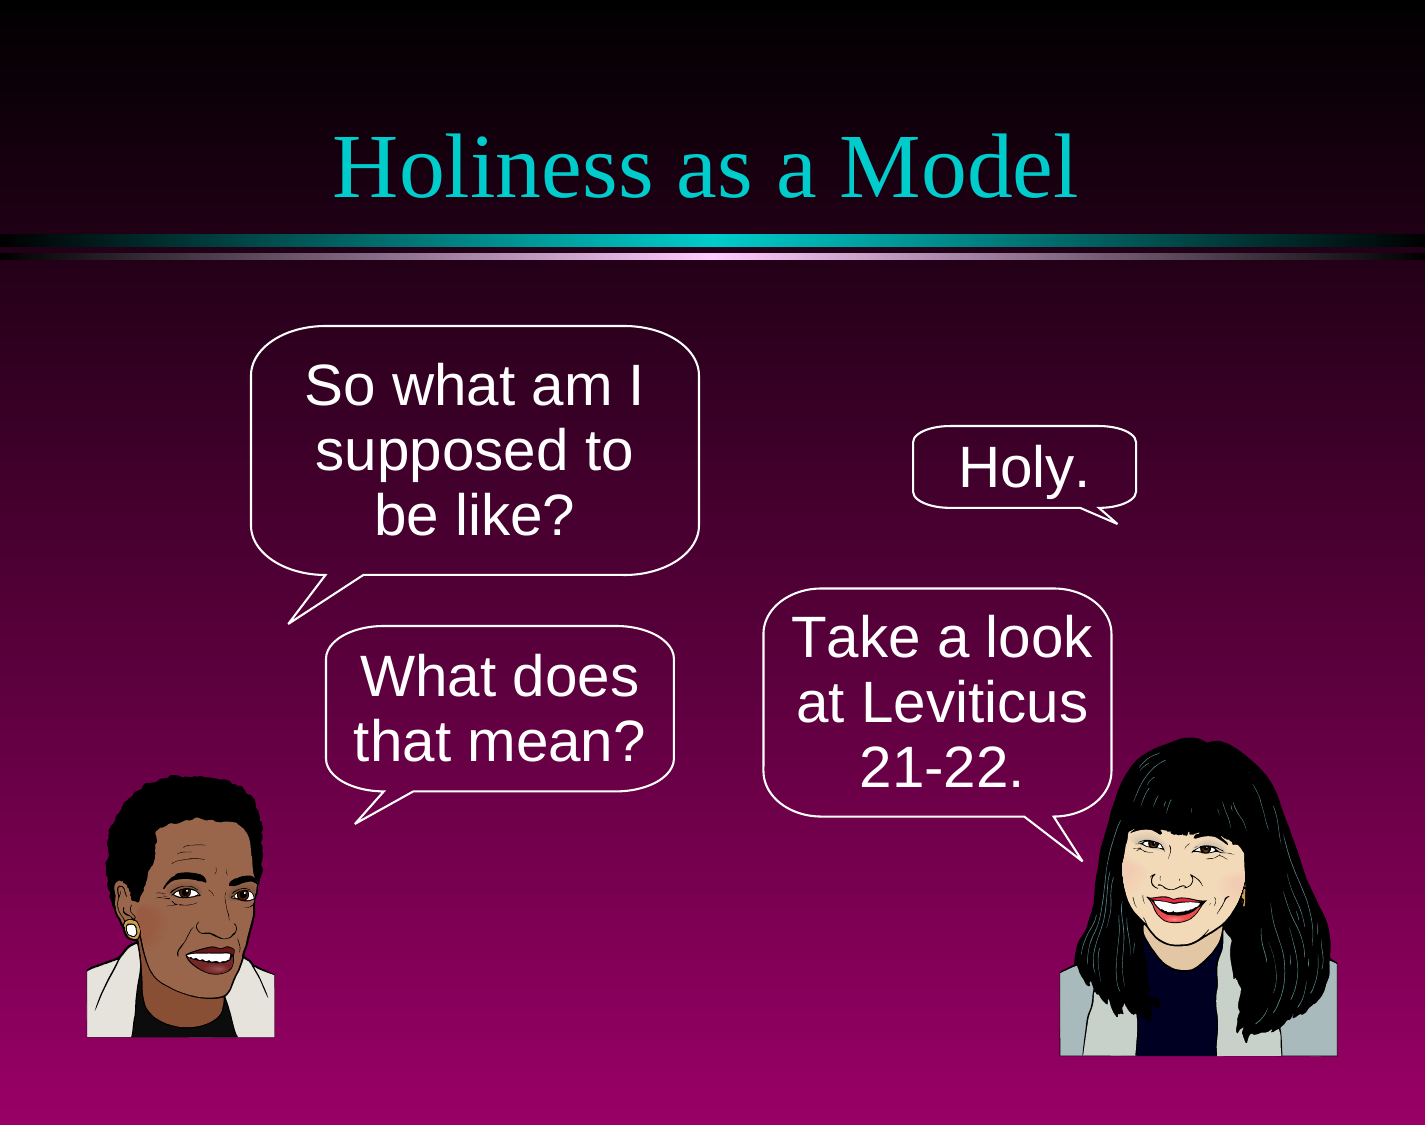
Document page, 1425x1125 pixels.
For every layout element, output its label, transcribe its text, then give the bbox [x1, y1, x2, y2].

text_box Holy. [913, 426, 1137, 524]
text_box So what am I supposed to be like? [250, 325, 699, 624]
text_box Take a look at Leviticus 21-22. [763, 588, 1112, 844]
picture [86, 774, 275, 1038]
title Holiness as a Model [95, 37, 1319, 225]
text_box What does that mean? [325, 625, 674, 824]
picture [1059, 737, 1338, 1057]
